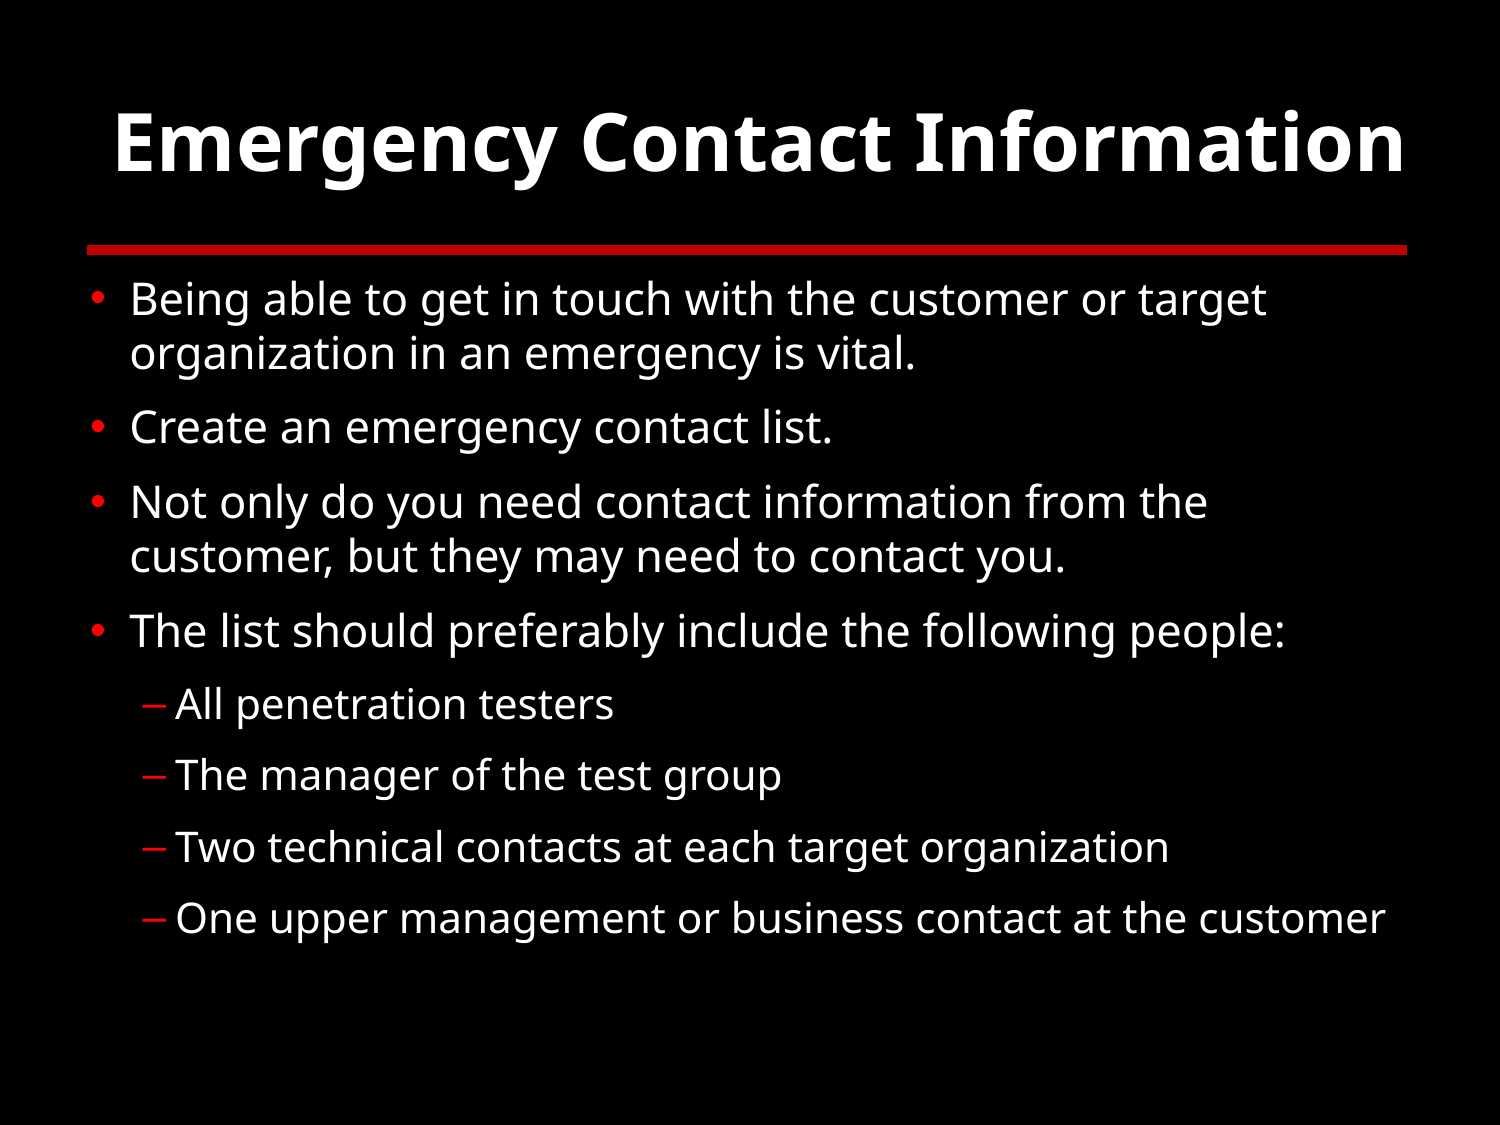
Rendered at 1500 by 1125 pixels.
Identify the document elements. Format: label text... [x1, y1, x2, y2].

title Emergency Contact Information [75, 45, 1425, 233]
list Being able to get in touch with the customer or target organization in an emergency is vital. Create an emergency contact list. Not only do you need contact information from the customer, but they may need to contact you. The list should preferably include the following people: All penetration testers The manager of the test group Two technical contacts at each target organization One upper management or business contact at the customer [75, 262, 1425, 1005]
